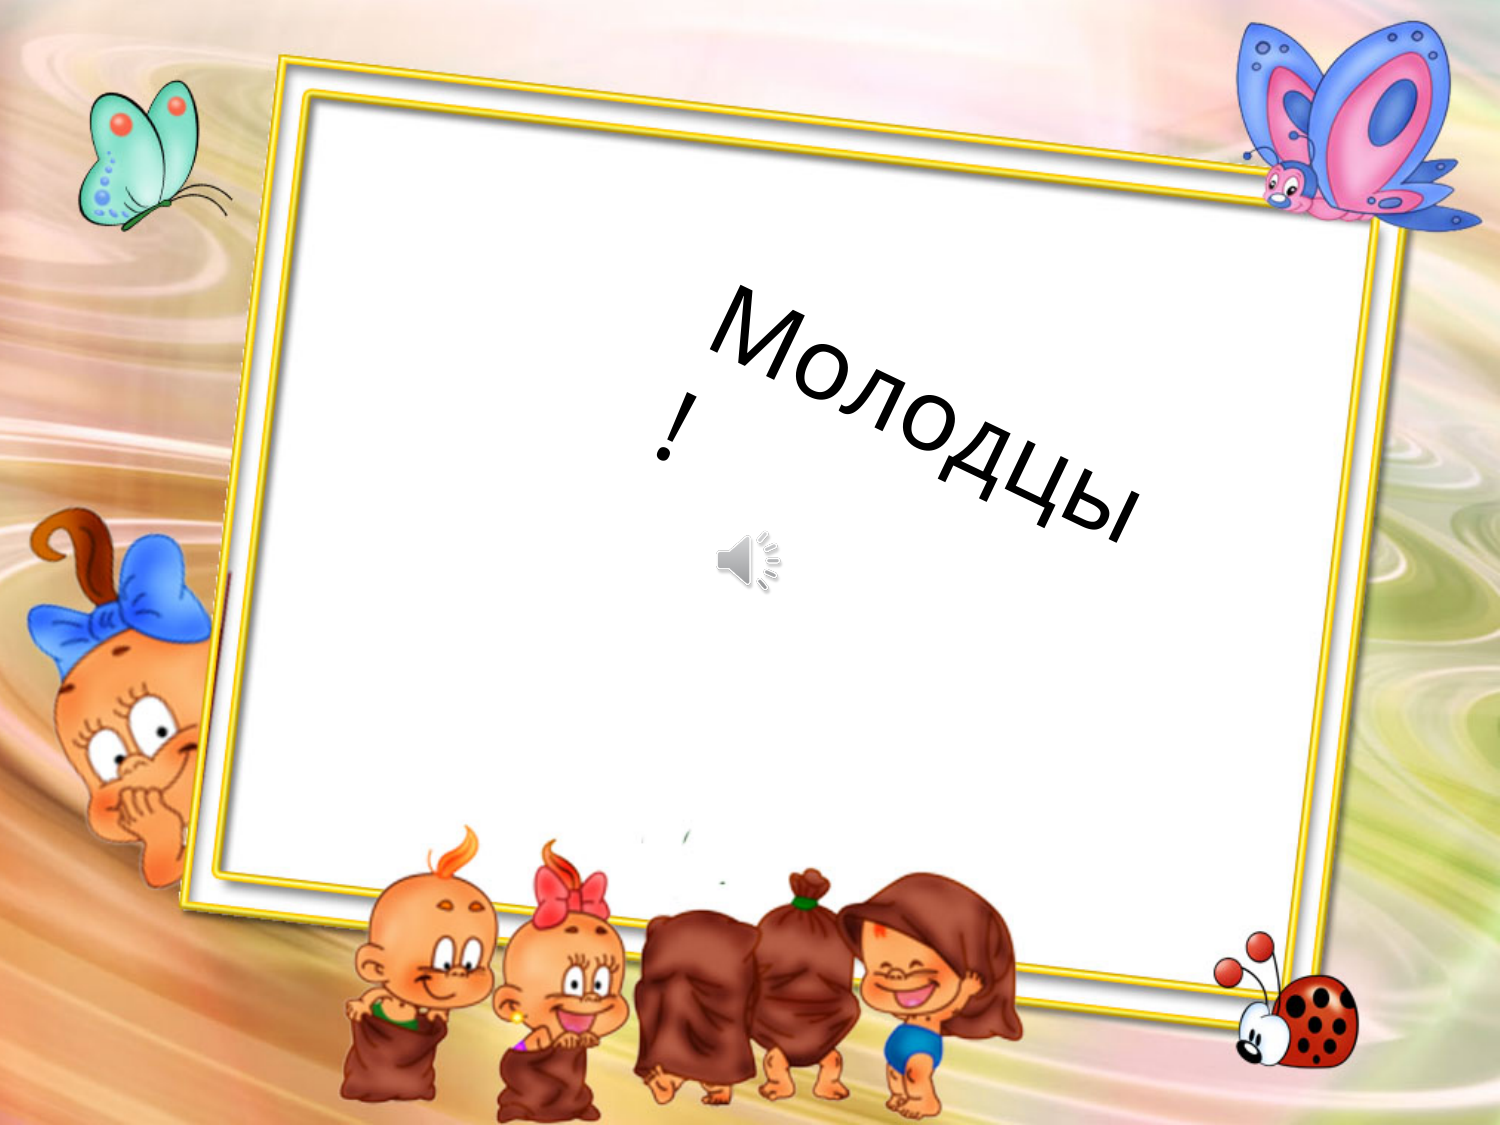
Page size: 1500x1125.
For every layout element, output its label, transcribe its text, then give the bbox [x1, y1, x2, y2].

picture [0, 0, 1500, 1125]
text_box Молодцы ! [624, 241, 1214, 701]
